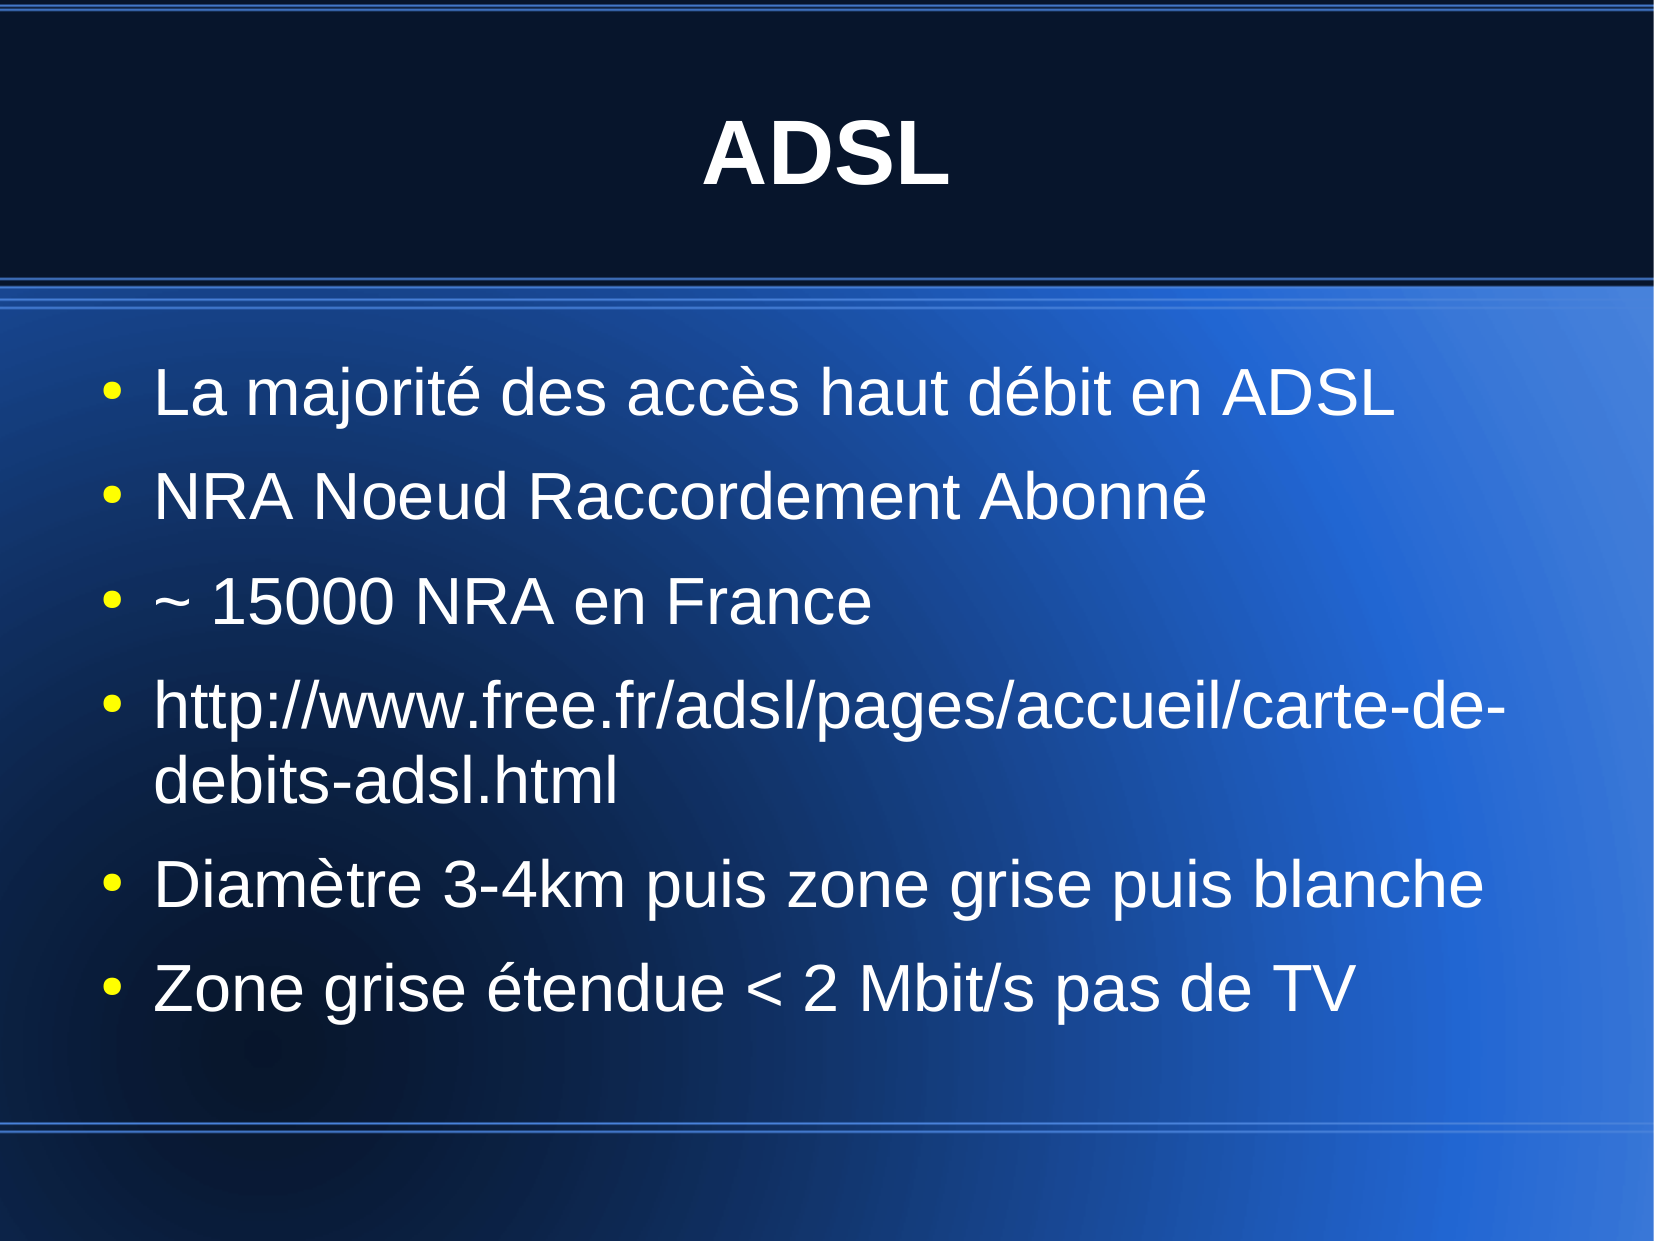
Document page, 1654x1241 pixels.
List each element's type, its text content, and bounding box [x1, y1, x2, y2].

list La majorité des accès haut débit en ADSL NRA Noeud Raccordement Abonné ~ 15000 NRA en France http://www.free.fr/adsl/pages/accueil/carte-de-debits-adsl.html Diamètre 3-4km puis zone grise puis blanche Zone grise étendue < 2 Mbit/s pas de TV [82, 355, 1571, 1159]
picture [0, 0, 1654, 1241]
title ADSL [82, 56, 1571, 250]
